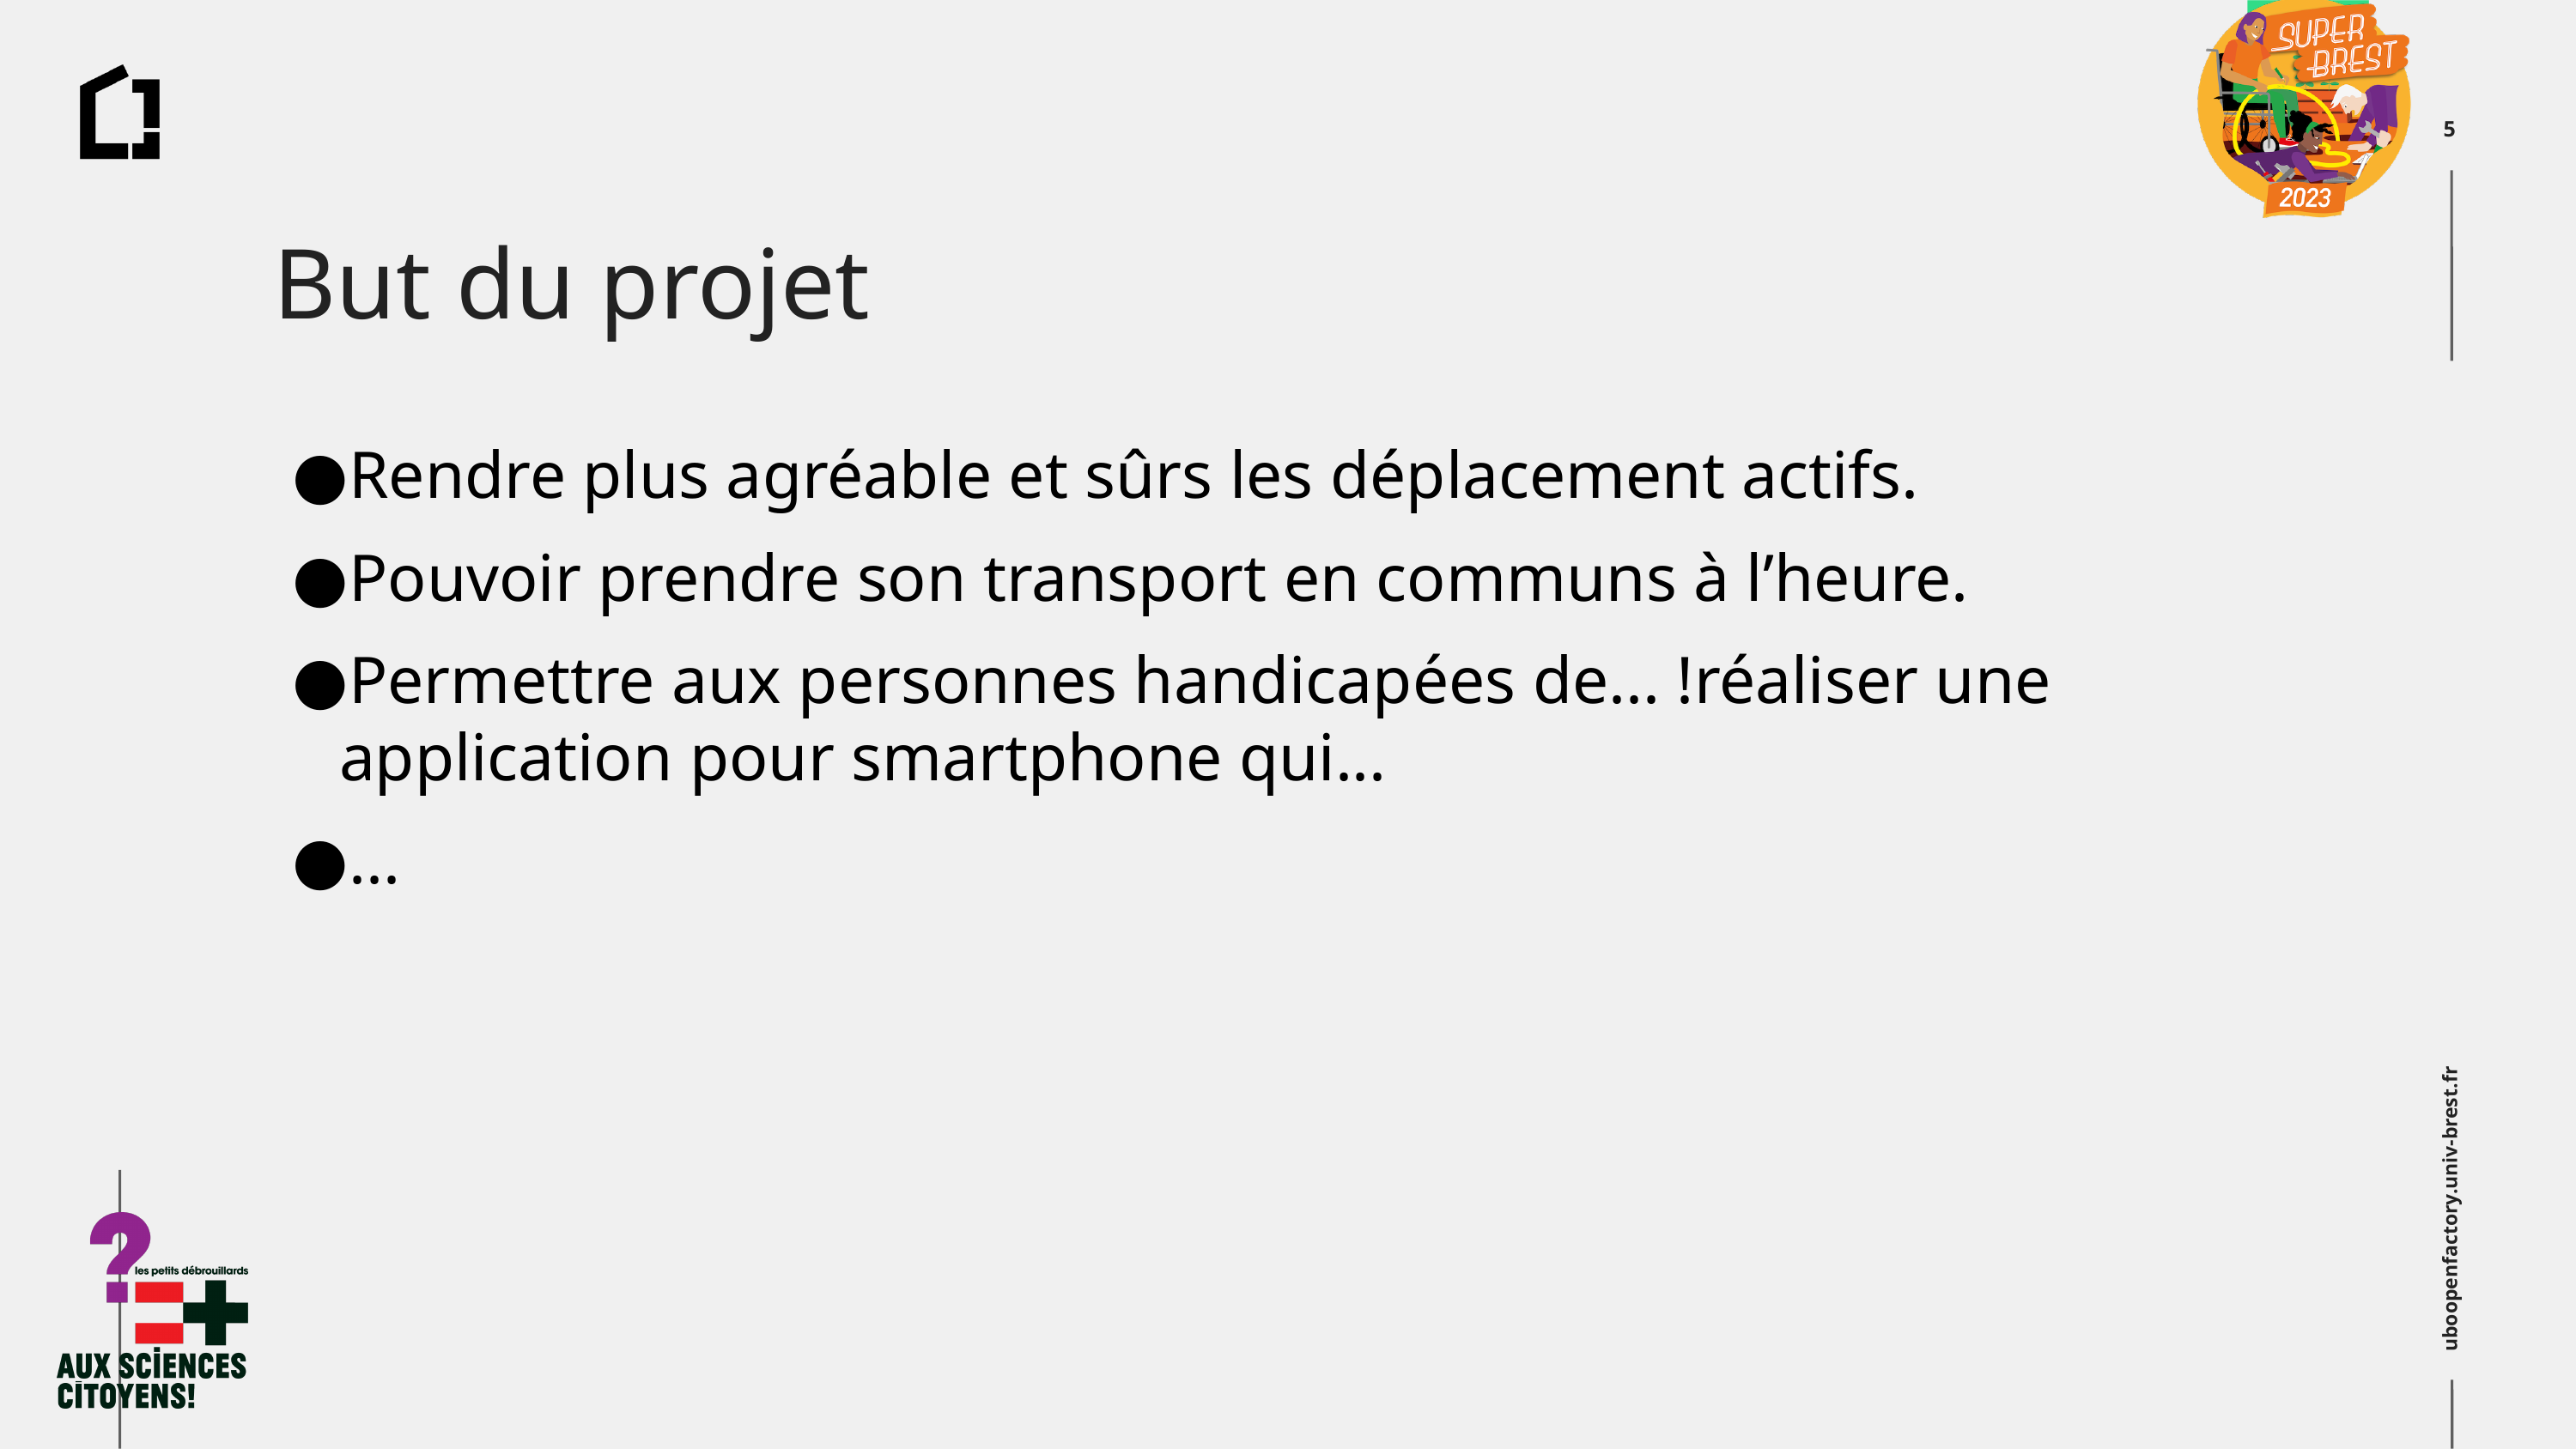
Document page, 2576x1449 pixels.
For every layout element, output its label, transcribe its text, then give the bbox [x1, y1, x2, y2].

list Rendre plus agréable et sûrs les déplacement actifs. Pouvoir prendre son transport en communs à l’heure. Permettre aux personnes handicapées de... !réaliser une application pour smartphone qui... ... [275, 433, 2188, 1122]
slide_number <number> [2430, 93, 2456, 145]
picture [2175, 0, 2430, 239]
title But du projet [273, 217, 1741, 434]
picture [0, 0, 239, 239]
picture [57, 1212, 248, 1409]
